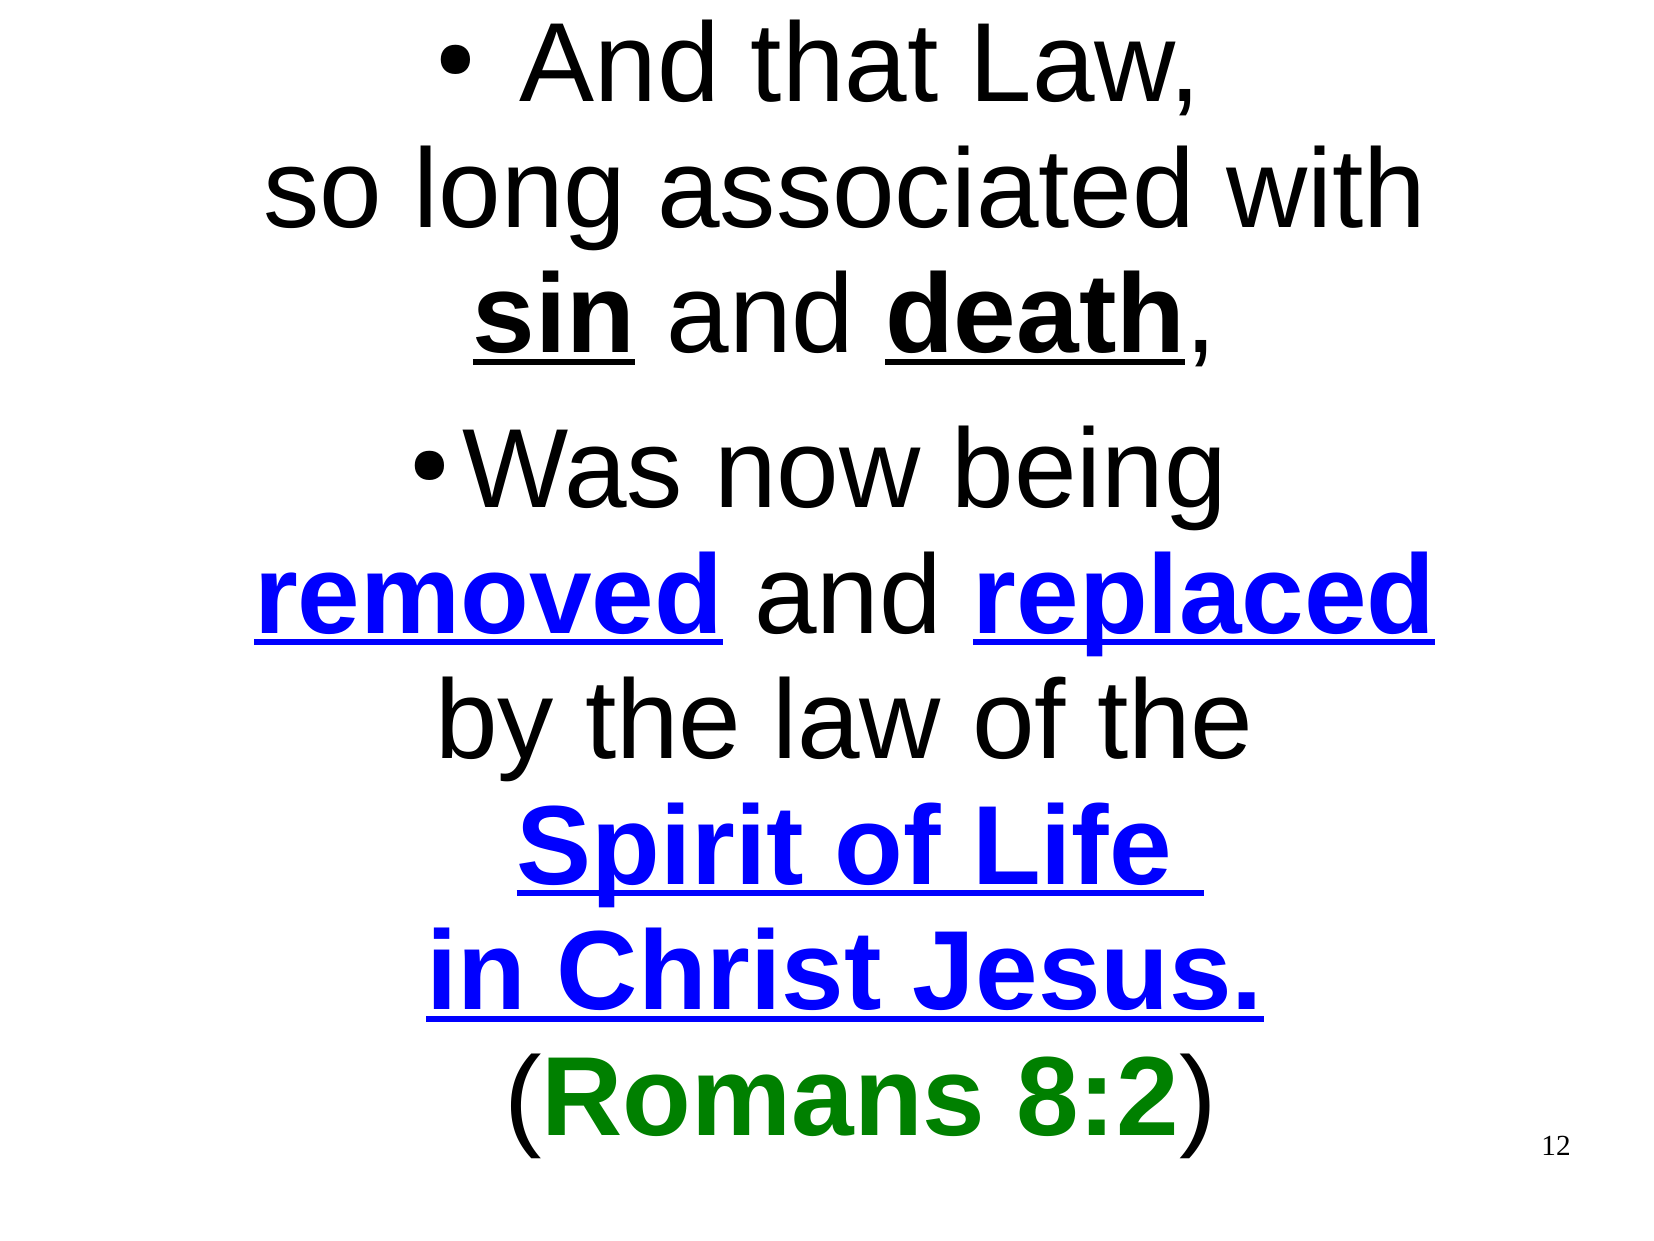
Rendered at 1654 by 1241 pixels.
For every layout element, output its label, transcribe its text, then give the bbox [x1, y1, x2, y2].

list And that Law, so long associated with sin and death, Was now being removed and replaced by the law of the Spirit of Life in Christ Jesus. (Romans 8:2) [0, 0, 1651, 1238]
